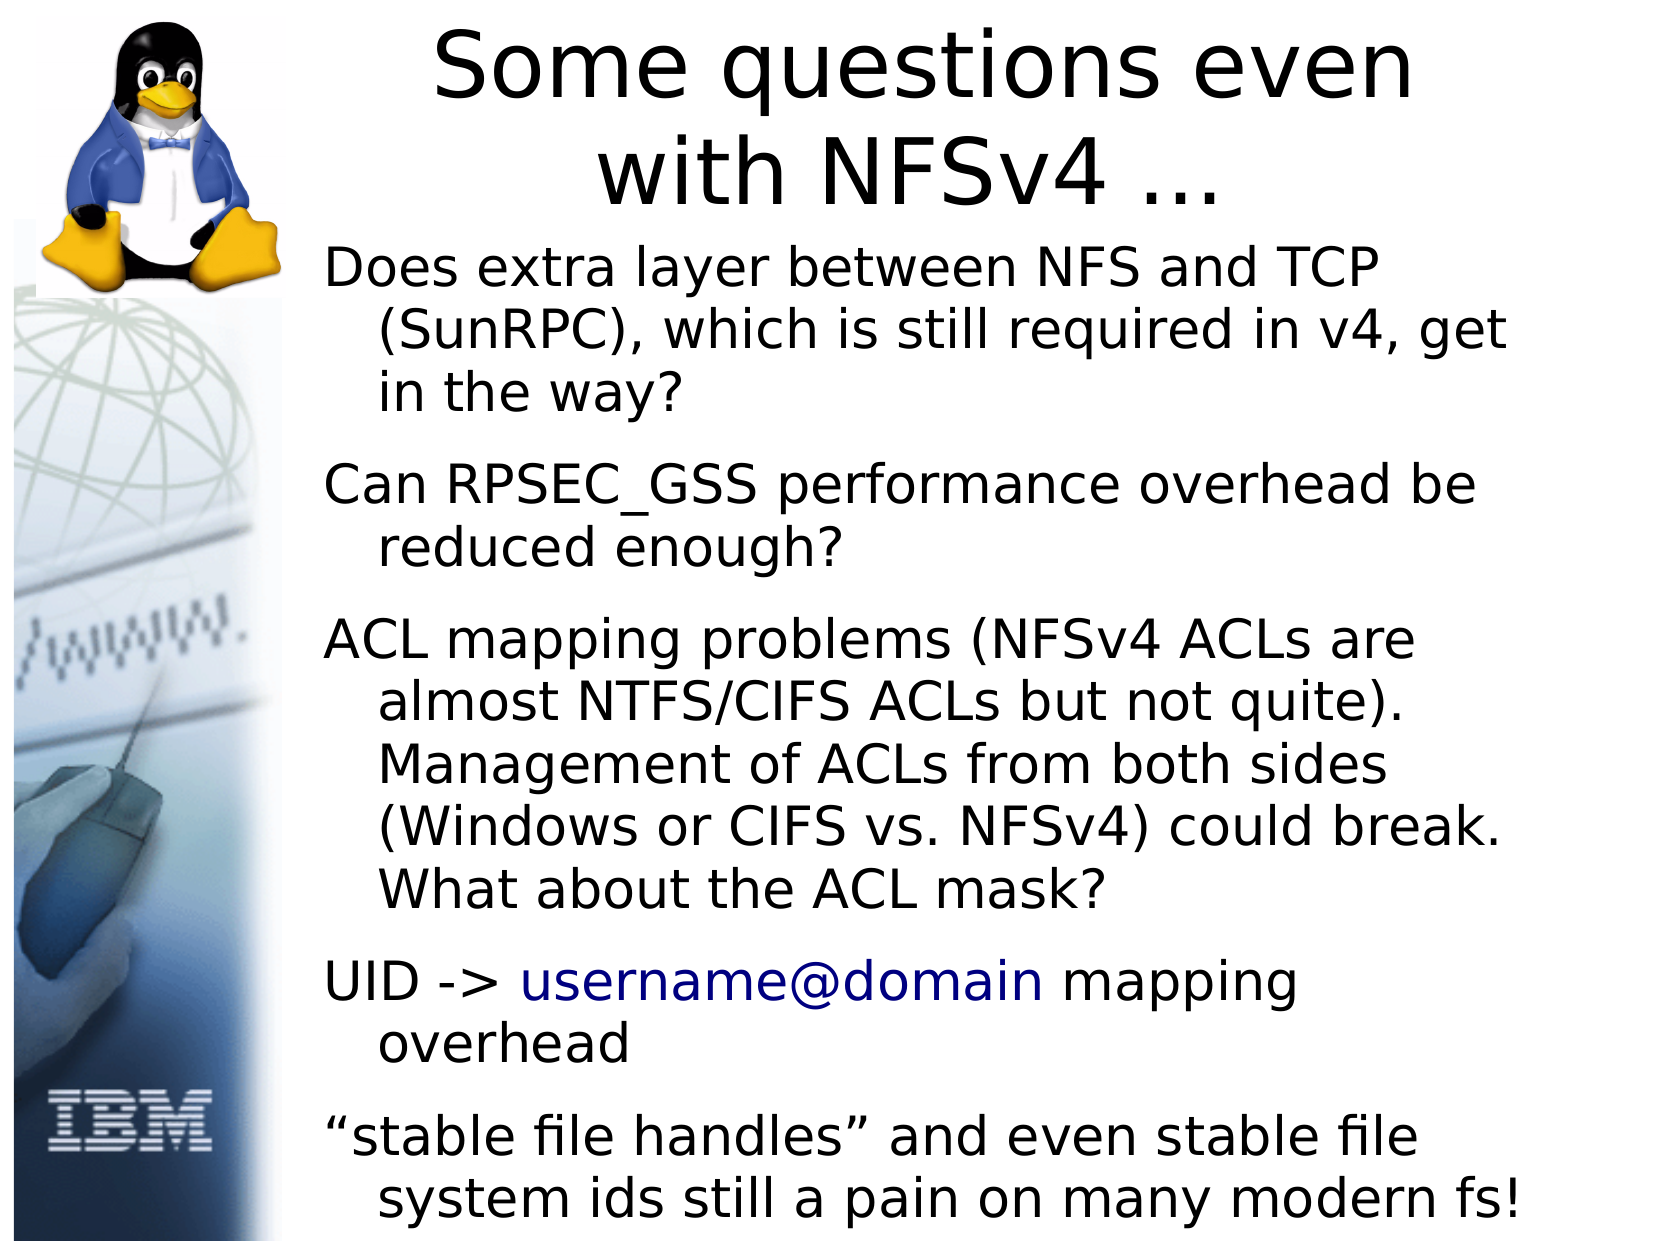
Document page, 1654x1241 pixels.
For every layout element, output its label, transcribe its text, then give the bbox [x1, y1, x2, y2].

list Does extra layer between NFS and TCP (SunRPC), which is still required in v4, get in the way? Can RPSEC_GSS performance overhead be reduced enough? ACL mapping problems (NFSv4 ACLs are almost NTFS/CIFS ACLs but not quite). Management of ACLs from both sides (Windows or CIFS vs. NFSv4) could break. What about the ACL mask? UID -> username@domain mapping overhead “stable file handles” and even stable file system ids still a pain on many modern fs! [306, 236, 1525, 1241]
title Some questions even with NFSv4 ... [296, 12, 1524, 226]
